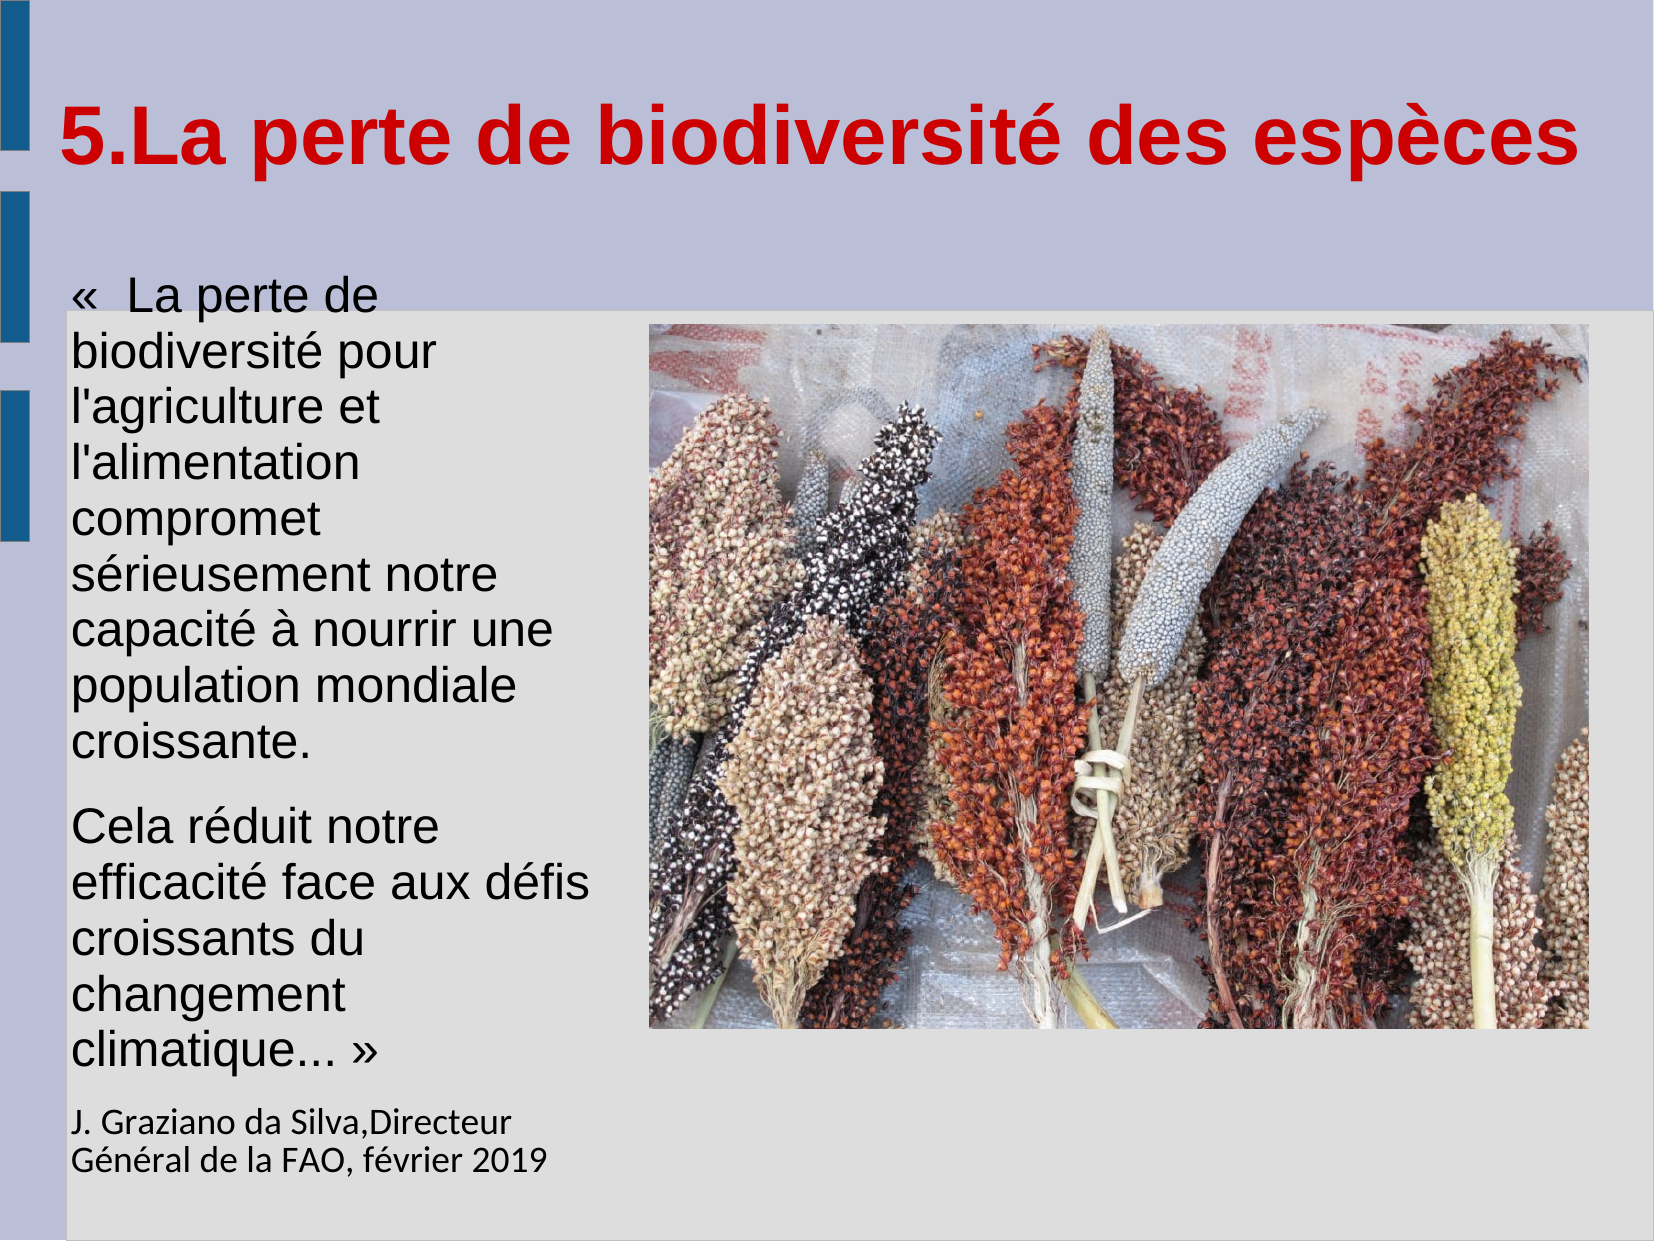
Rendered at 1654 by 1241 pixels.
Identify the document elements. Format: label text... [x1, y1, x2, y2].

picture [649, 324, 1589, 1029]
list « La perte de biodiversité pour l'agriculture et l'alimentation compromet sérieusement notre capacité à nourrir une population mondiale croissante. Cela réduit notre efficacité face aux défis croissants du changement climatique... » J. Graziano da Silva,Directeur Général de la FAO, février 2019 [0, 177, 621, 1241]
title 5.La perte de biodiversité des espèces [0, 0, 1654, 284]
